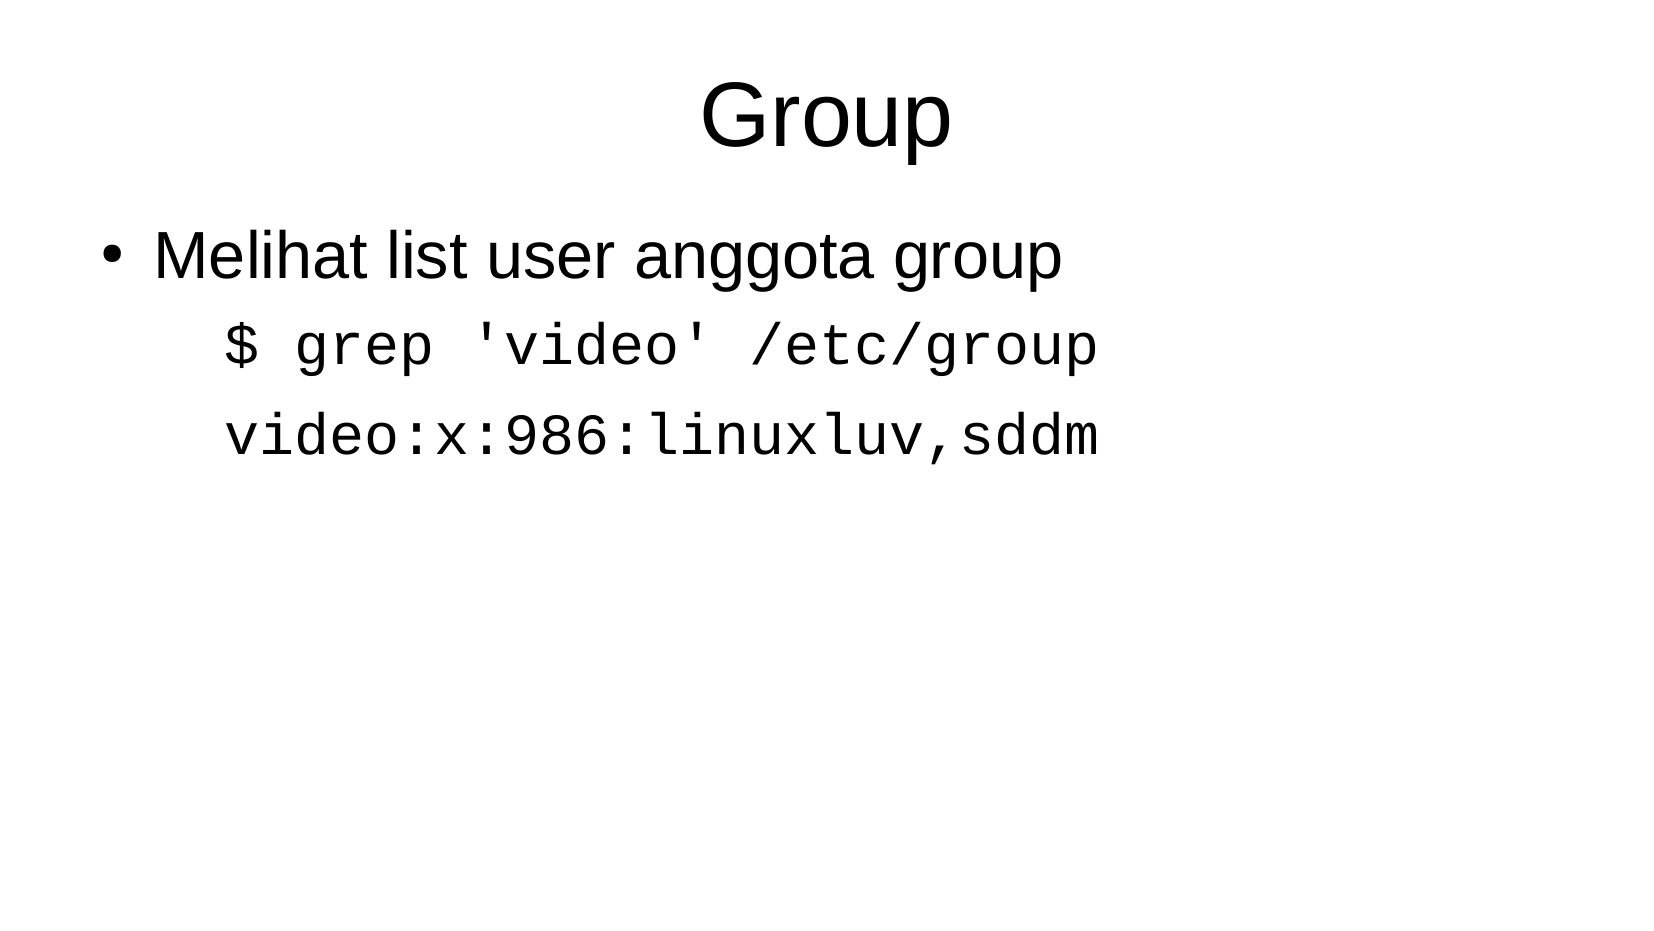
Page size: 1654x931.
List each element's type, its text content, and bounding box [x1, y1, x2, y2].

list Melihat list user anggota group $ grep 'video' /etc/group video:x:986:linuxluv,sddm [82, 217, 1571, 758]
title Group [82, 37, 1571, 193]
